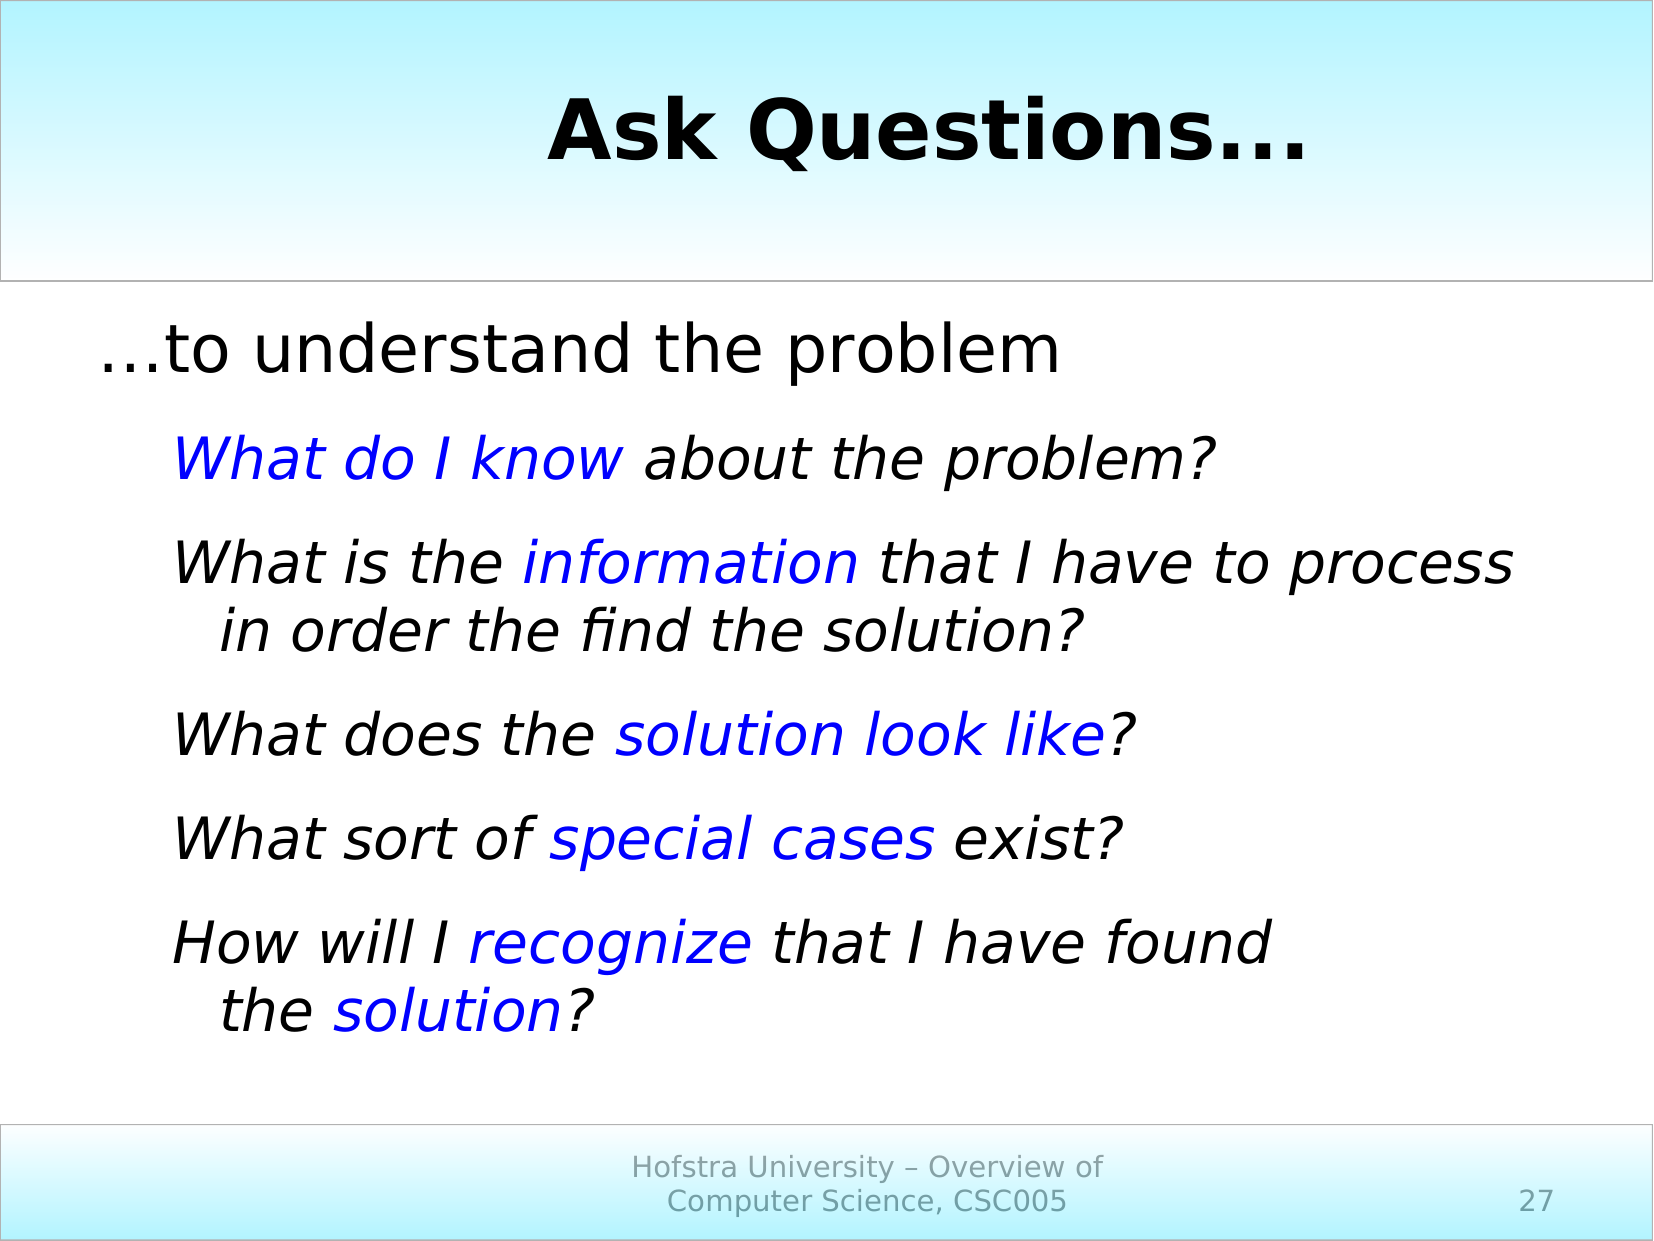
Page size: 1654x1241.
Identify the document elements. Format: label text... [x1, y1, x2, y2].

list …to understand the problem What do I know about the problem? What is the information that I have to process in order the find the solution? What does the solution look like? What sort of special cases exist? How will I recognize that I have found the solution? [82, 303, 1571, 1150]
title Ask Questions... [247, 27, 1612, 235]
